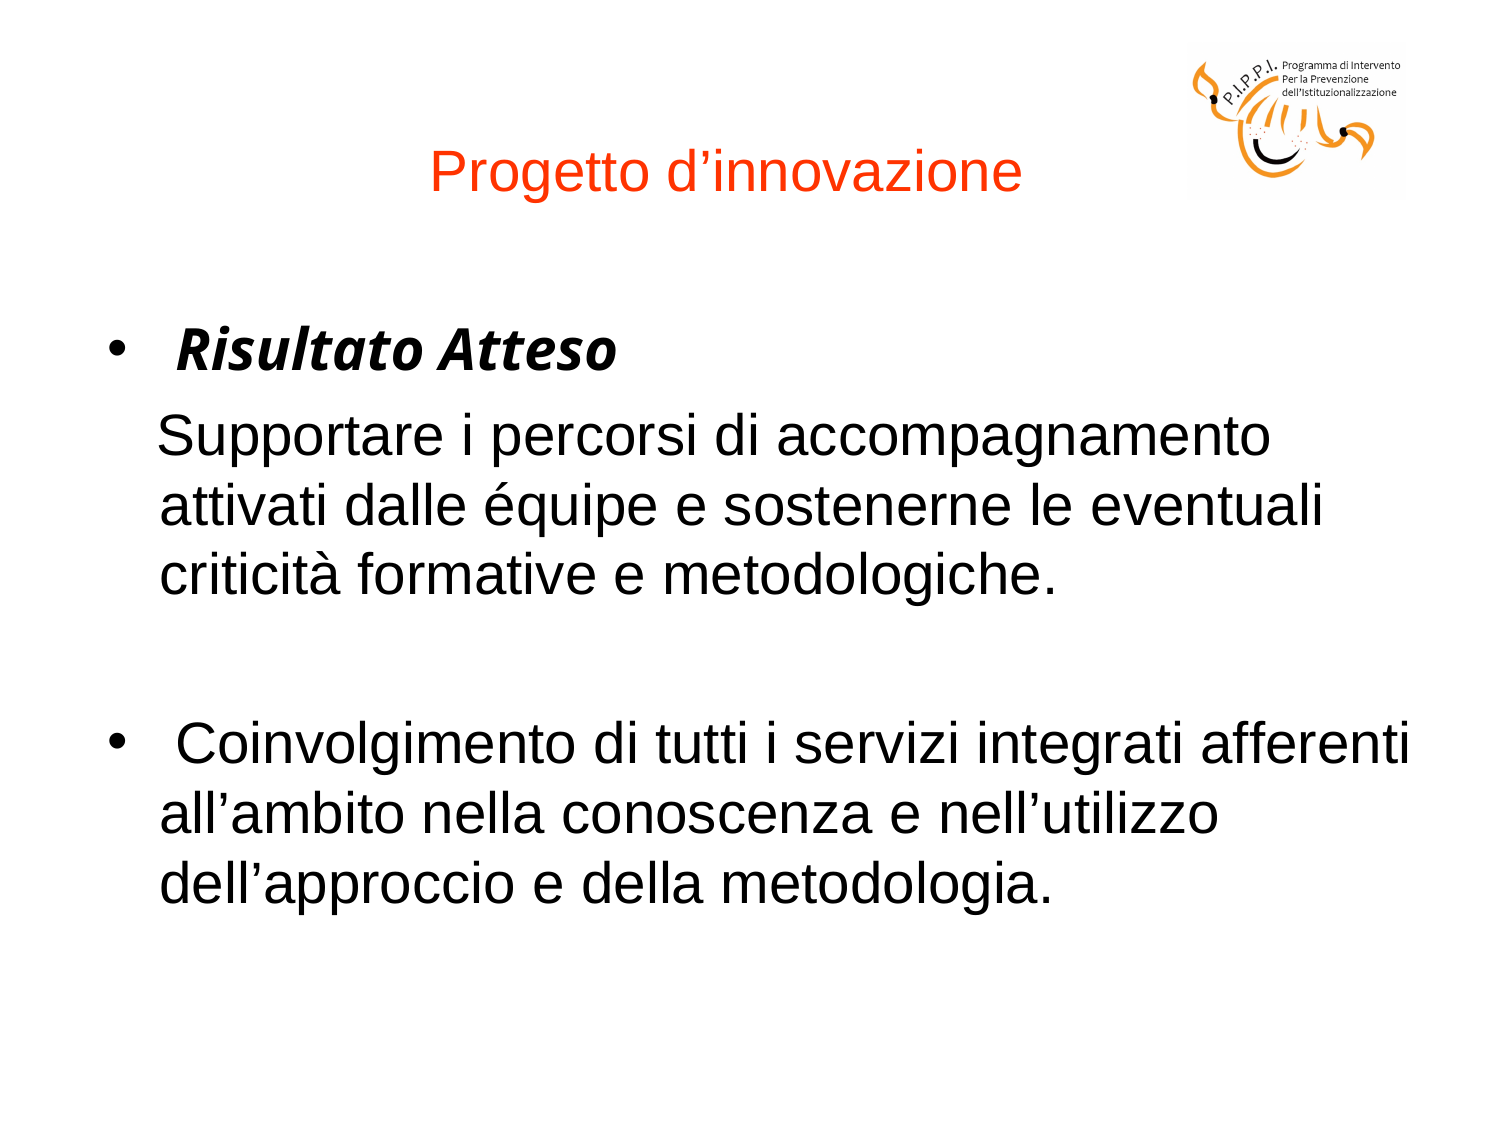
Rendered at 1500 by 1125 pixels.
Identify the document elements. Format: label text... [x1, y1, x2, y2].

list Risultato Atteso Supportare i percorsi di accompagnamento attivati dalle équipe e sostenerne le eventuali criticità formative e metodologiche. Coinvolgimento di tutti i servizi integrati afferenti all’ambito nella conoscenza e nell’utilizzo dell’approccio e della metodologia. [88, 220, 1439, 1008]
title Progetto d’innovazione [100, 0, 1355, 216]
picture [1187, 42, 1406, 200]
